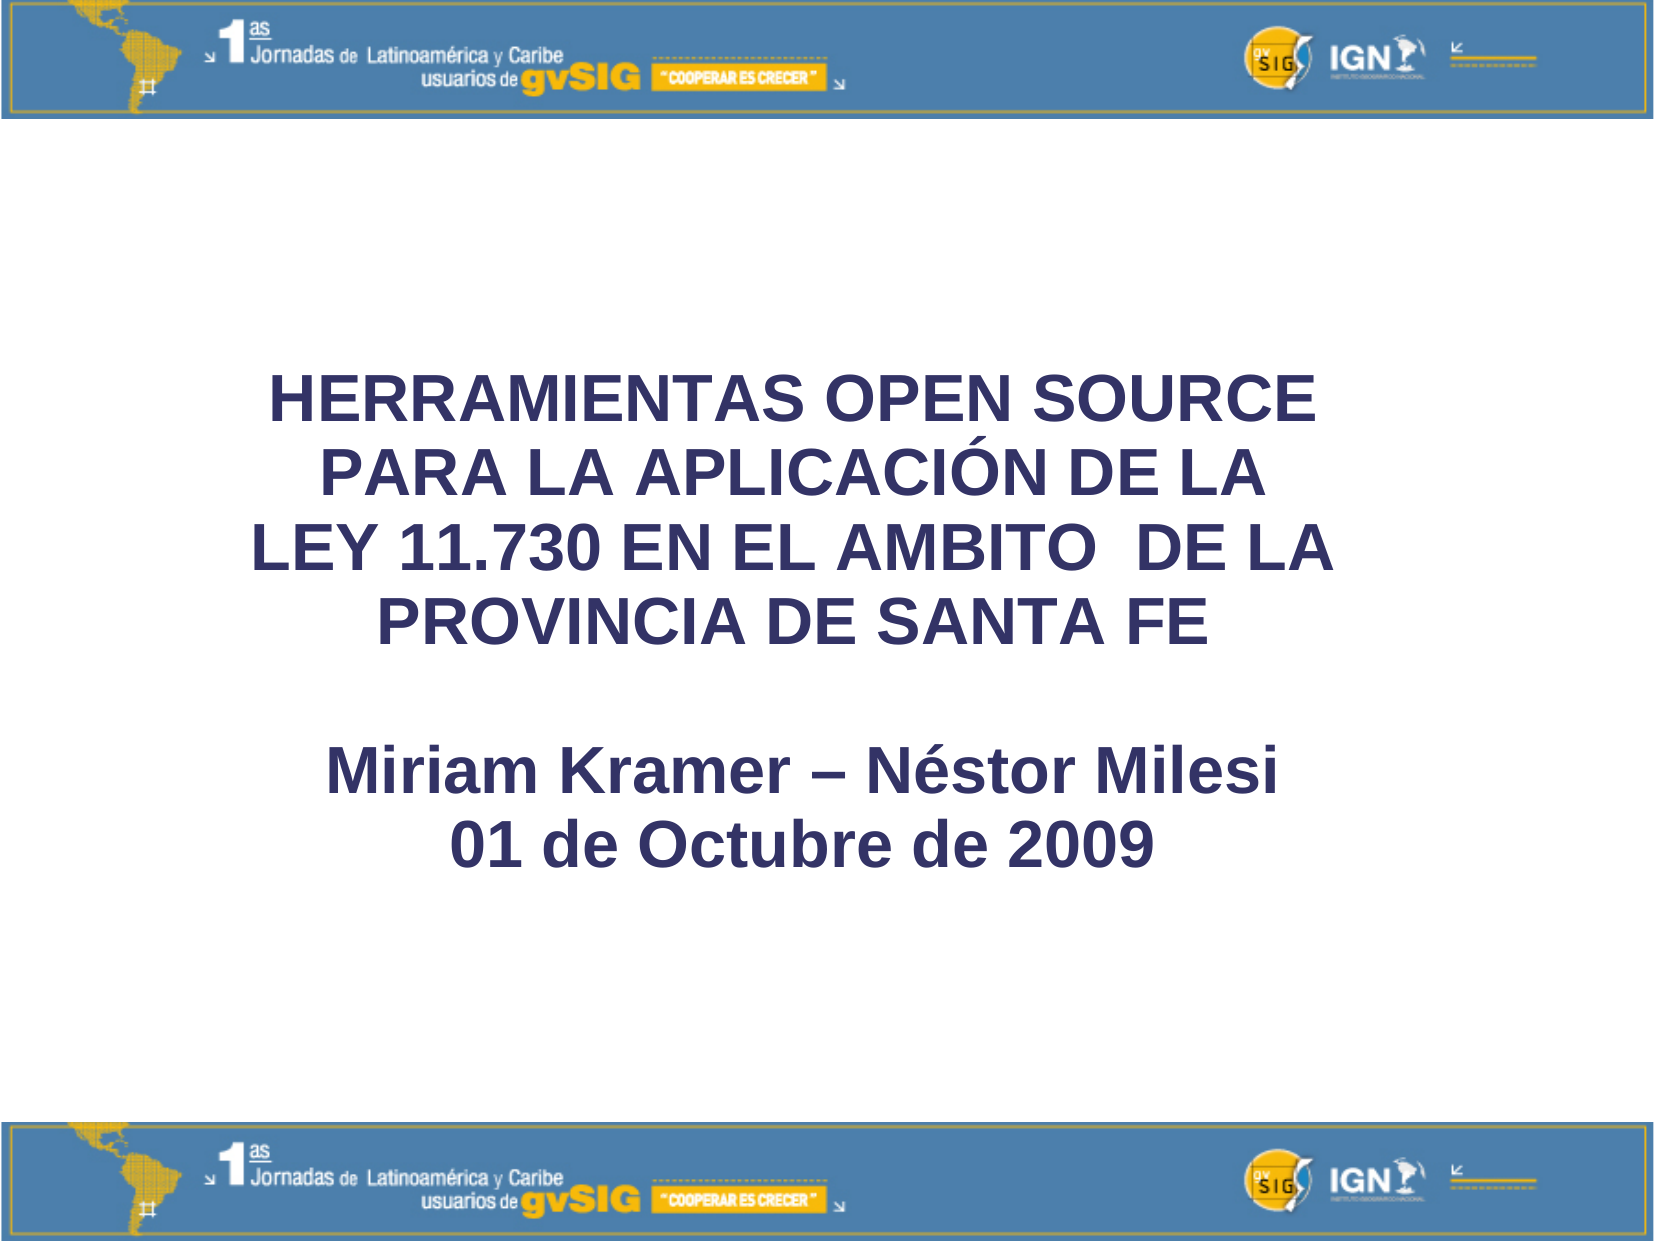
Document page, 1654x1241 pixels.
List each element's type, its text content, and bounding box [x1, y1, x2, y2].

picture [0, 0, 1654, 119]
text_box HERRAMIENTAS OPEN SOURCE PARA LA APLICACIÓN DE LA LEY 11.730 EN EL AMBITO DE LA PROVINCIA DE SANTA FE Miriam Kramer – Néstor Milesi 01 de Octubre de 2009 [59, 383, 1548, 857]
picture [0, 1122, 1654, 1241]
